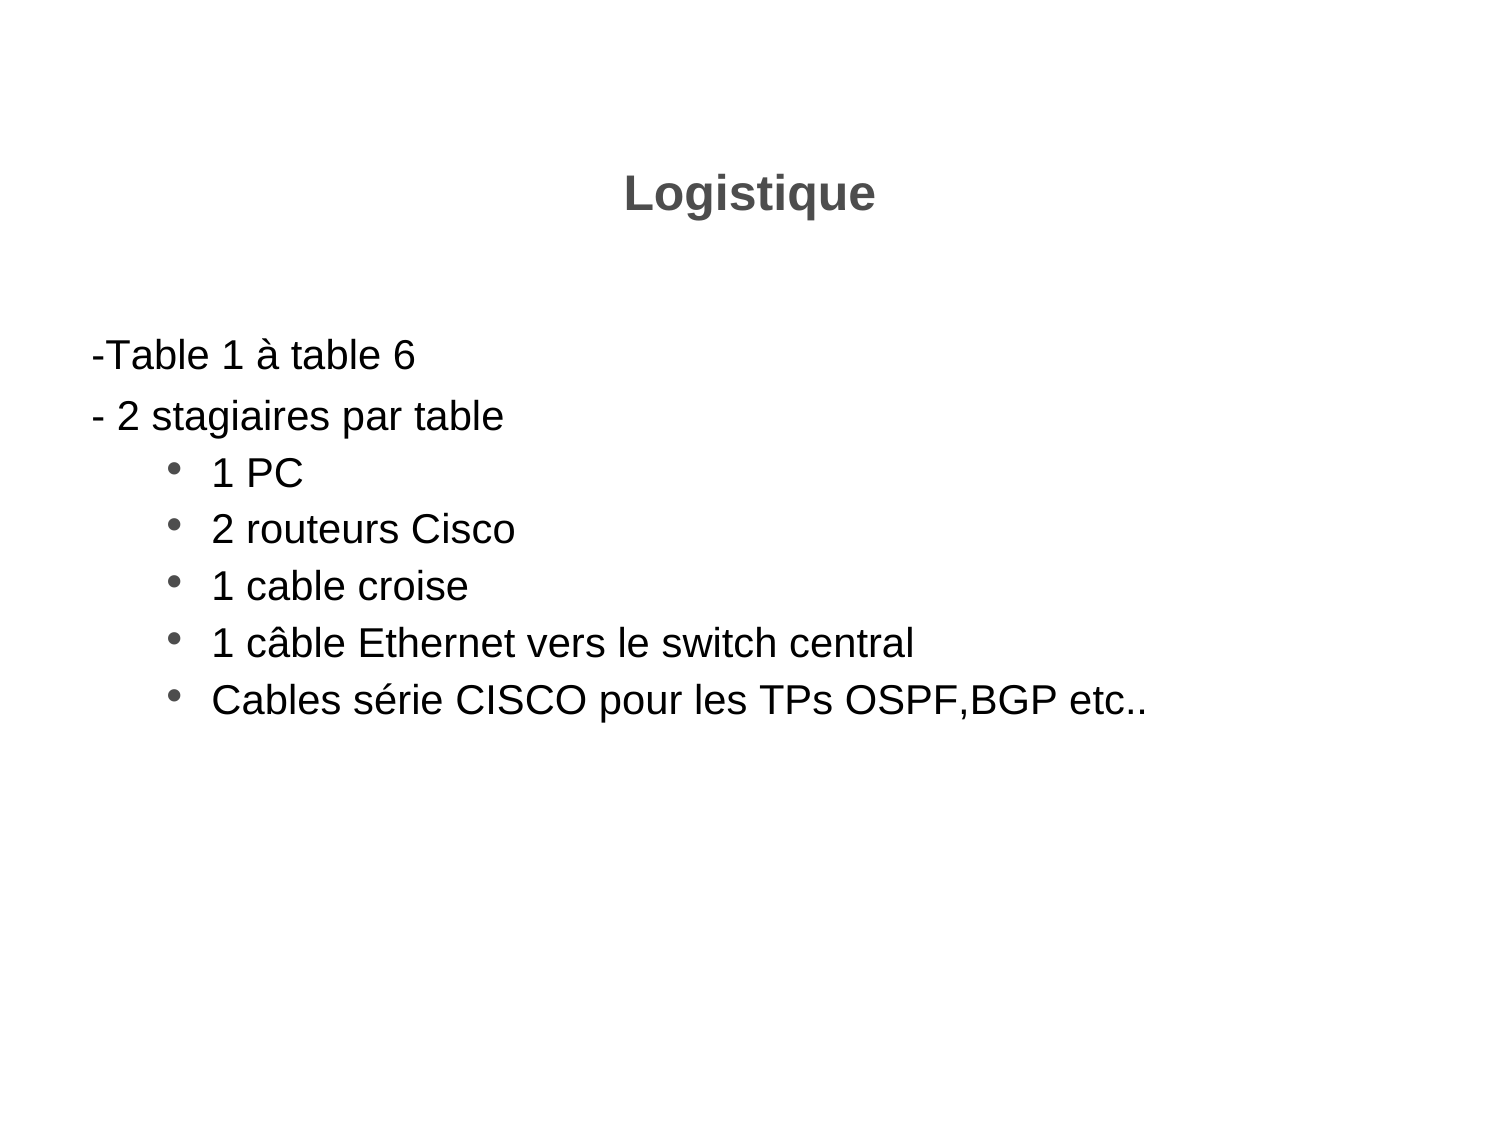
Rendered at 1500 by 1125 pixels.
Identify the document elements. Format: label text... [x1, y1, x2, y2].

list -Table 1 à table 6 - 2 stagiaires par table 1 PC 2 routeurs Cisco 1 cable croise 1 câble Ethernet vers le switch central Cables série CISCO pour les TPs OSPF,BGP etc.. [76, 324, 1436, 740]
title Logistique [112, 157, 1388, 230]
